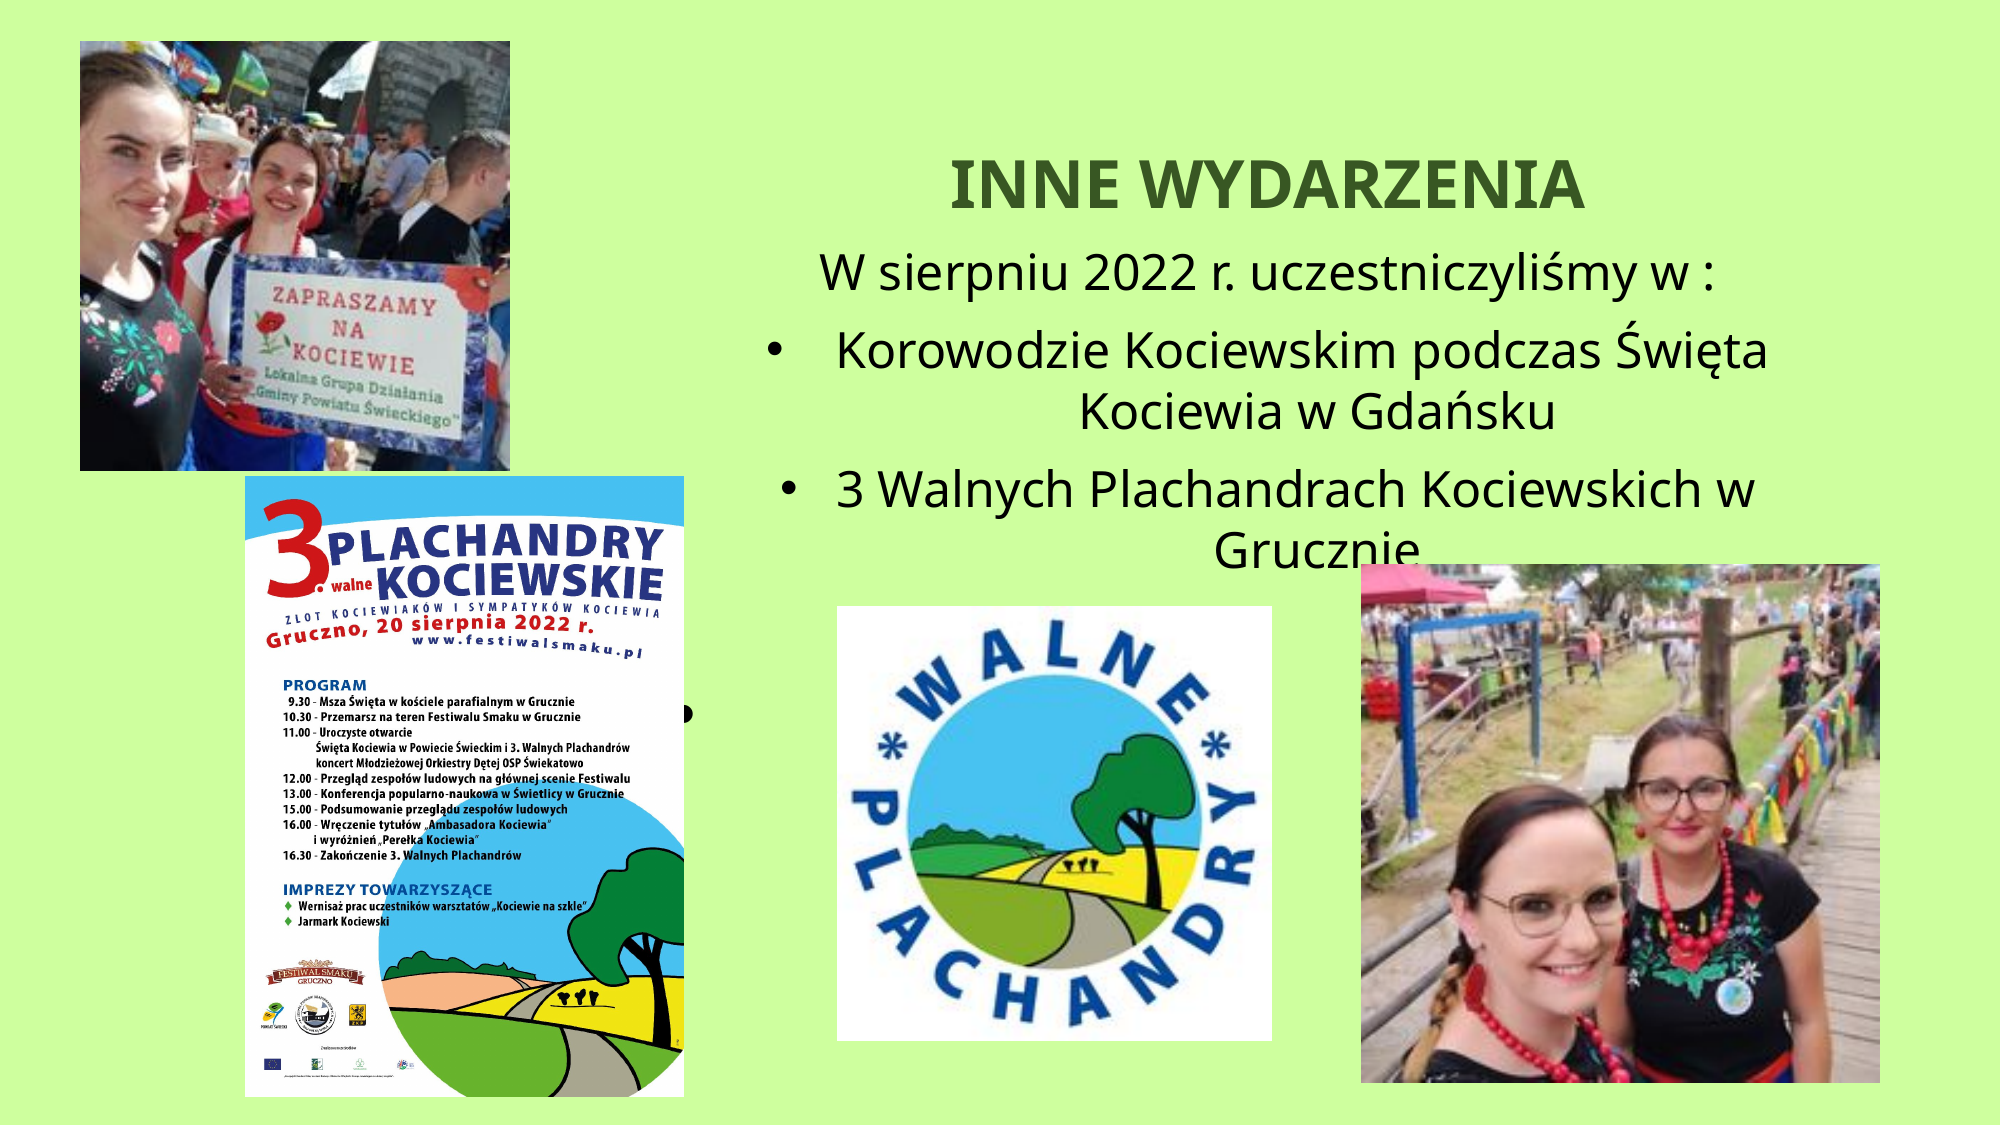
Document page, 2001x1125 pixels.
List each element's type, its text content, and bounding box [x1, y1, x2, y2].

picture [1361, 564, 1880, 1083]
picture [245, 476, 684, 1097]
picture [837, 606, 1272, 1041]
picture [80, 41, 510, 471]
list INNE WYDARZENIA W sierpniu 2022 r. uczestniczyliśmy w : Korowodzie Kociewskim podczas Święta Kociewia w Gdańsku 3 Walnych Plachandrach Kociewskich w Grucznie [657, 42, 1886, 881]
